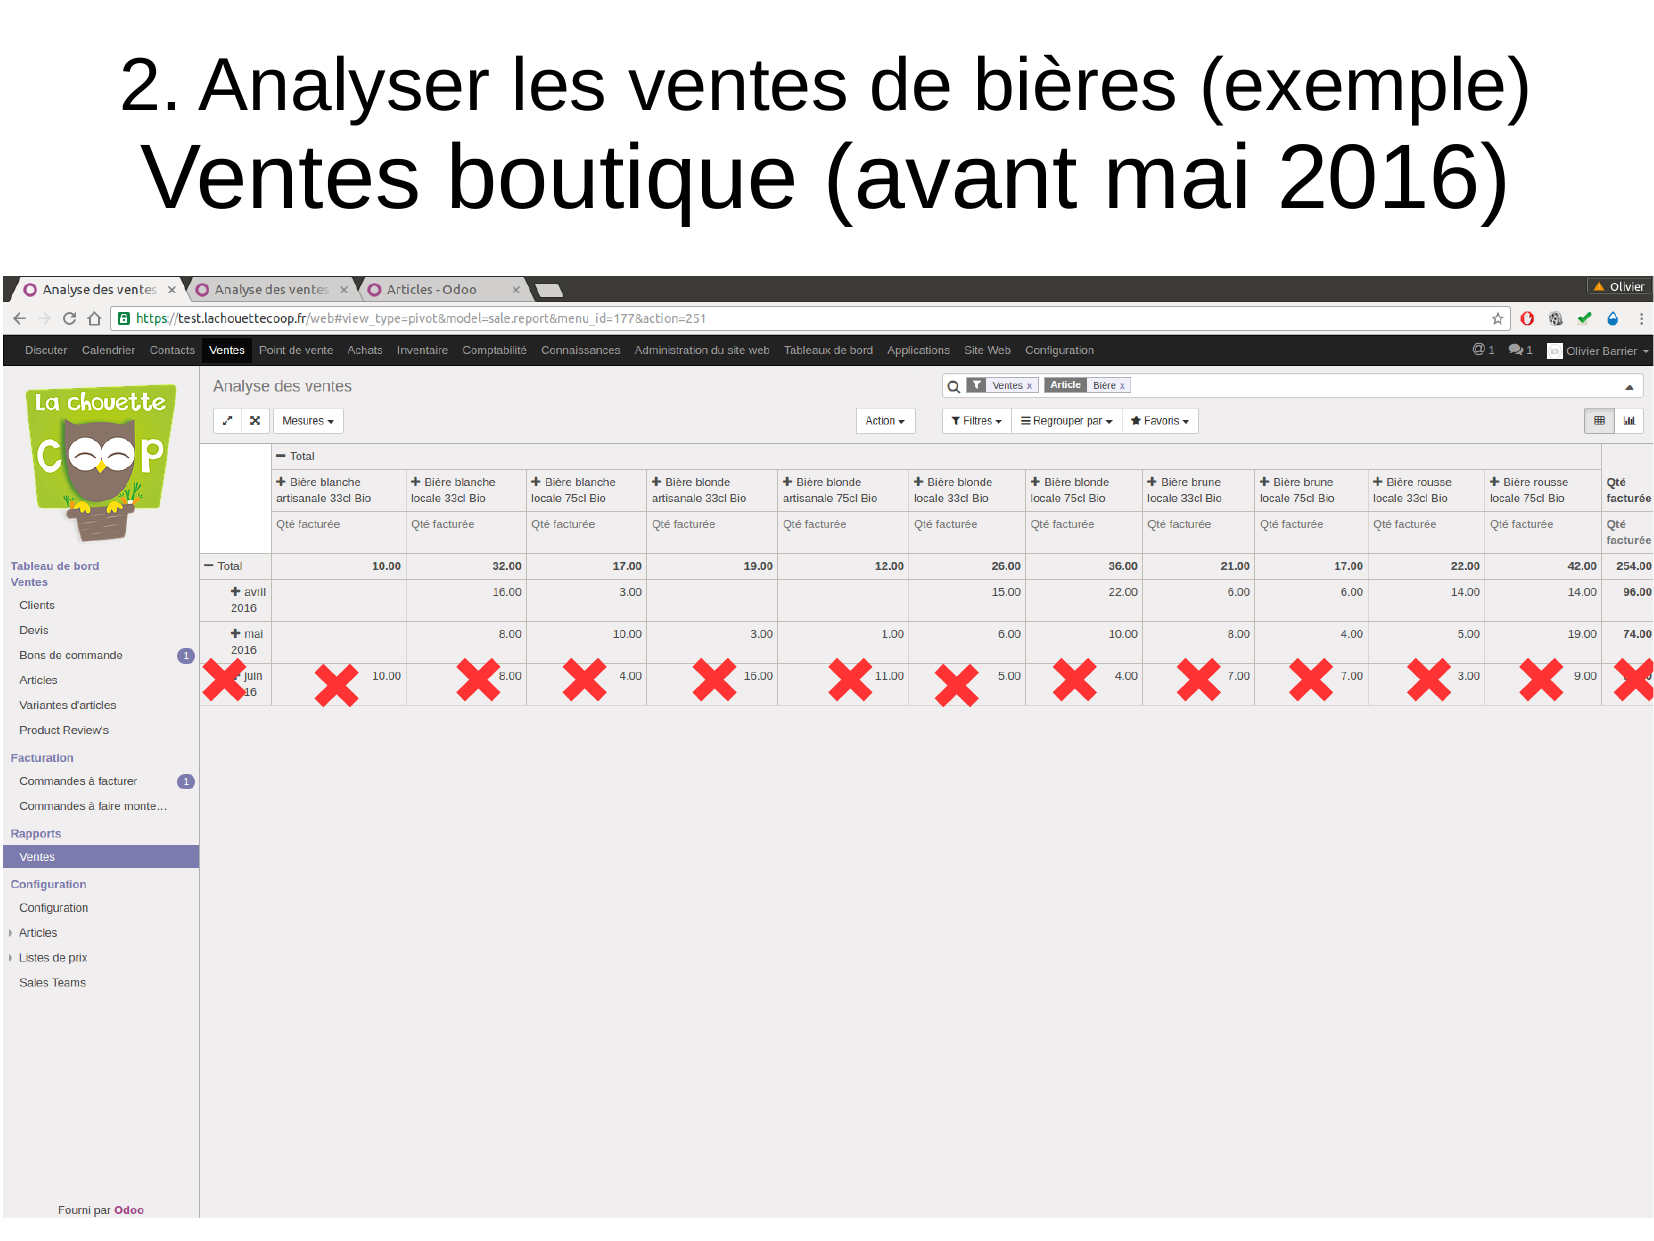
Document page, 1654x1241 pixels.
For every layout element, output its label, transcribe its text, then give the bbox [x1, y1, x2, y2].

title 2. Analyser les ventes de bières (exemple) Ventes boutique (avant mai 2016) [82, 31, 1571, 239]
picture [3, 276, 1654, 1219]
picture [1646, 672, 1654, 687]
